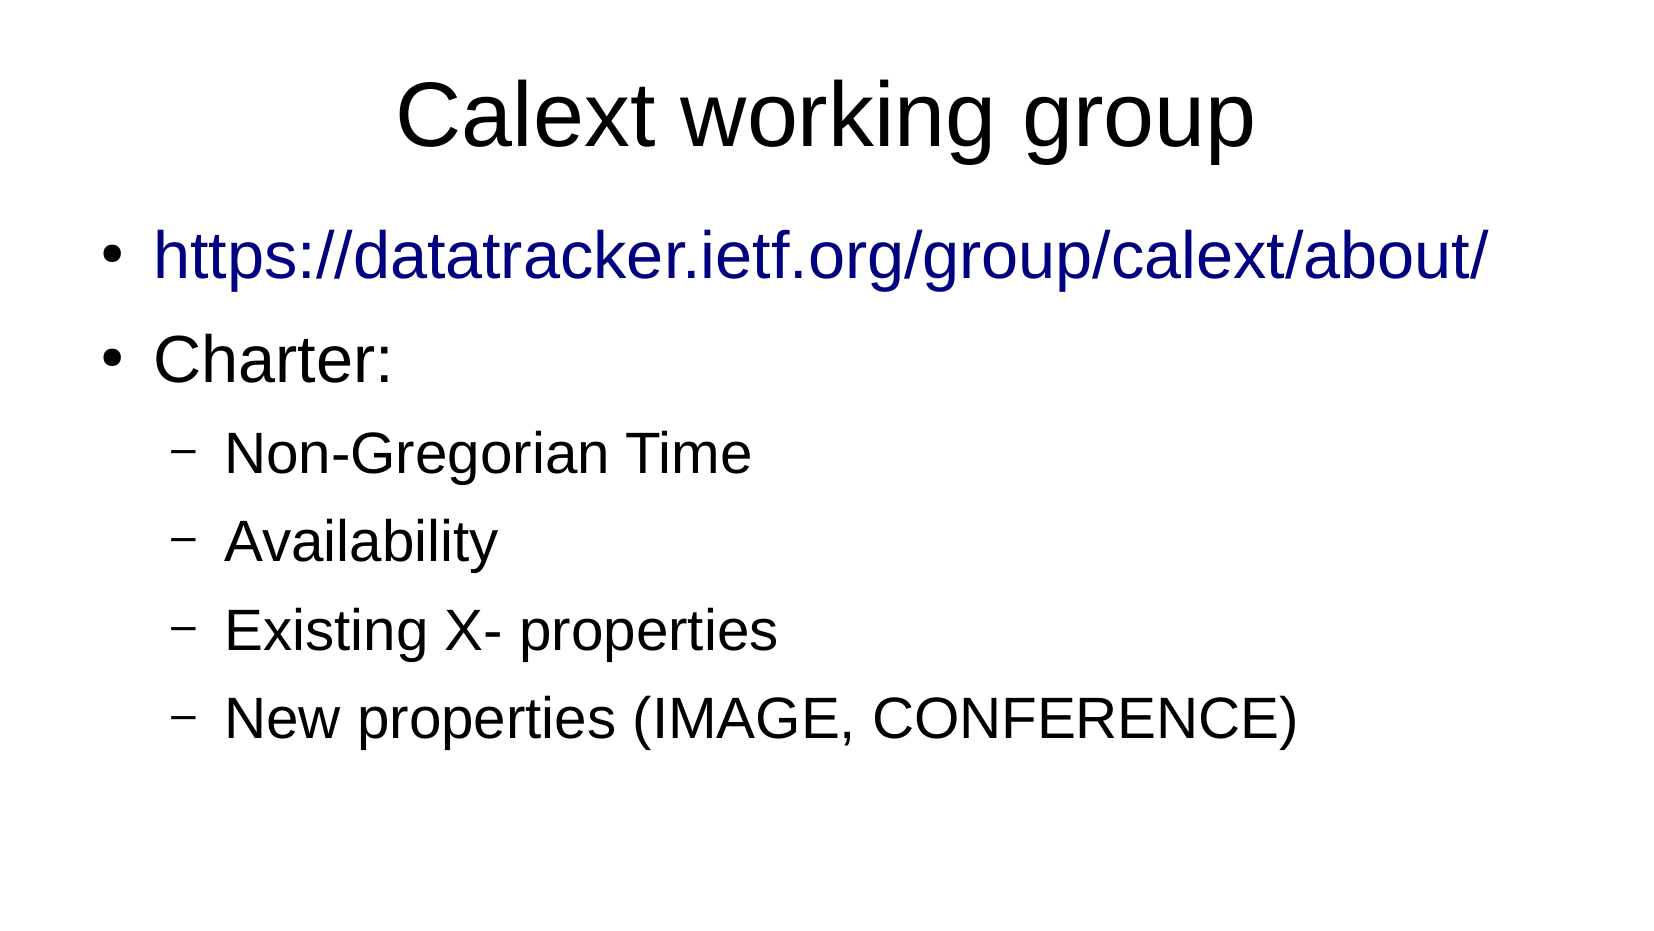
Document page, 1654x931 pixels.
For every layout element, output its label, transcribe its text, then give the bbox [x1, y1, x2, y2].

title Calext working group [82, 37, 1571, 193]
list https://datatracker.ietf.org/group/calext/about/ Charter: Non-Gregorian Time Availability Existing X- properties New properties (IMAGE, CONFERENCE) [82, 217, 1571, 758]
